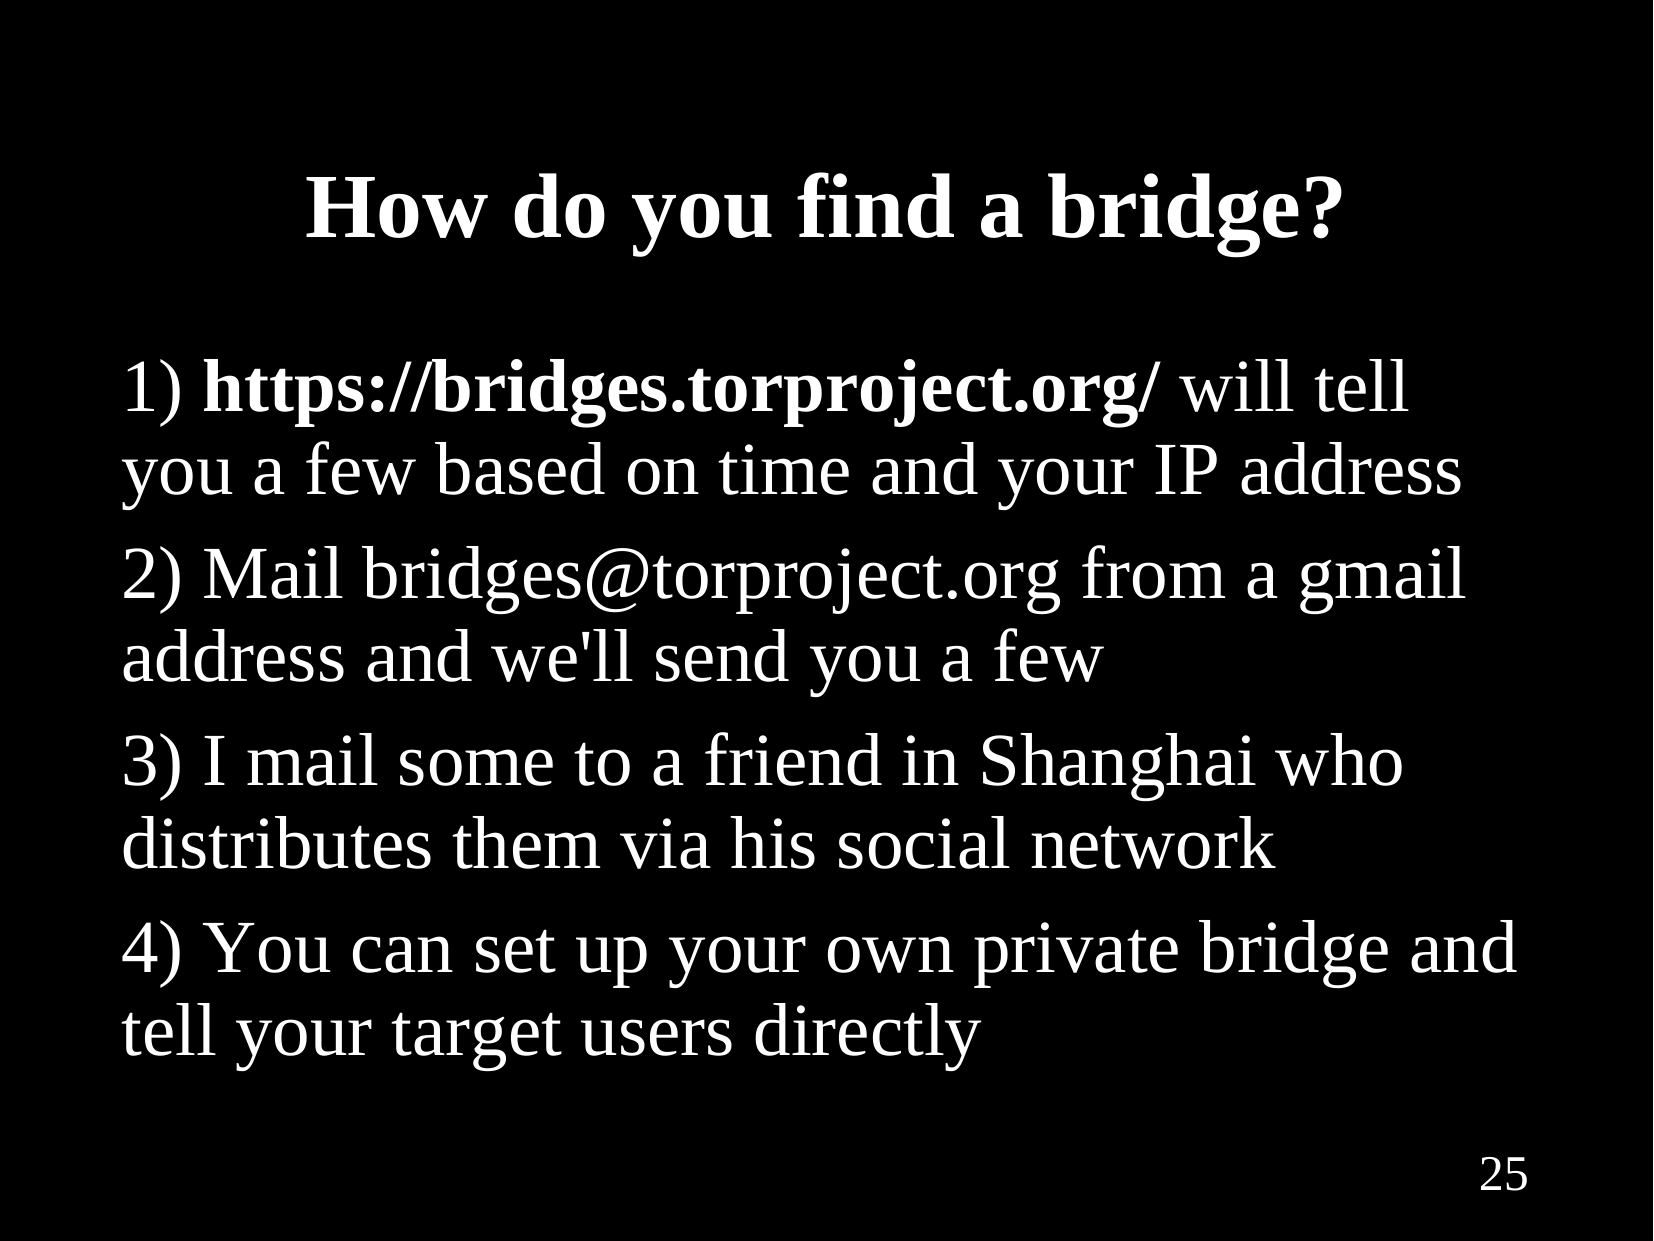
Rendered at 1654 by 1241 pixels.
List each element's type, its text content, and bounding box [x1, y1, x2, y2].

title How do you find a bridge? [121, 102, 1534, 311]
list 1) https://bridges.torproject.org/ will tell you a few based on time and your IP address 2) Mail bridges@torproject.org from a gmail address and we'll send you a few 3) I mail some to a friend in Shanghai who distributes them via his social network 4) You can set up your own private bridge and tell your target users directly [121, 344, 1534, 1127]
